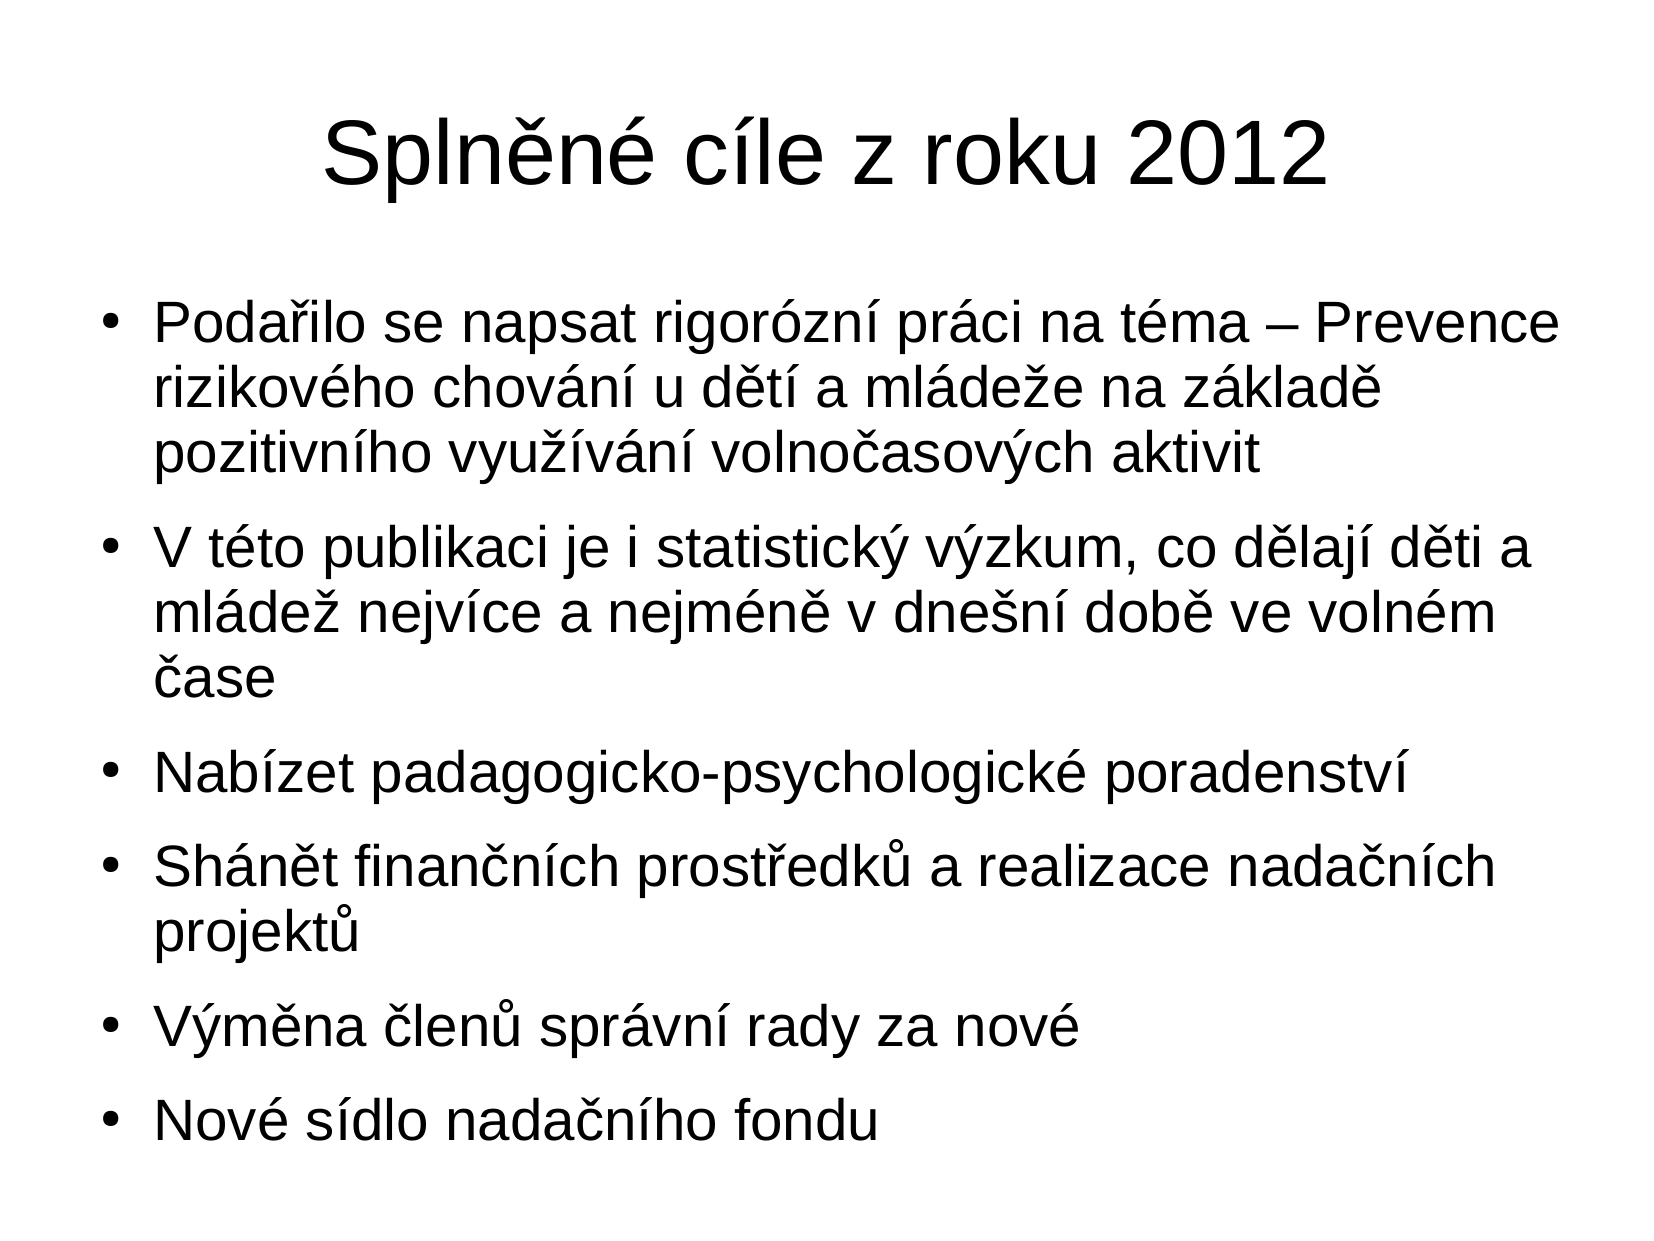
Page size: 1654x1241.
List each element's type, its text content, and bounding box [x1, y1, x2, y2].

title Splněné cíle z roku 2012 [82, 49, 1571, 257]
list Podařilo se napsat rigorózní práci na téma – Prevence rizikového chování u dětí a mládeže na základě pozitivního využívání volnočasových aktivit V této publikaci je i statistický výzkum, co dělají děti a mládež nejvíce a nejméně v dnešní době ve volném čase Nabízet padagogicko-psychologické poradenství Shánět finančních prostředků a realizace nadačních projektů Výměna členů správní rady za nové Nové sídlo nadačního fondu [82, 290, 1571, 1151]
